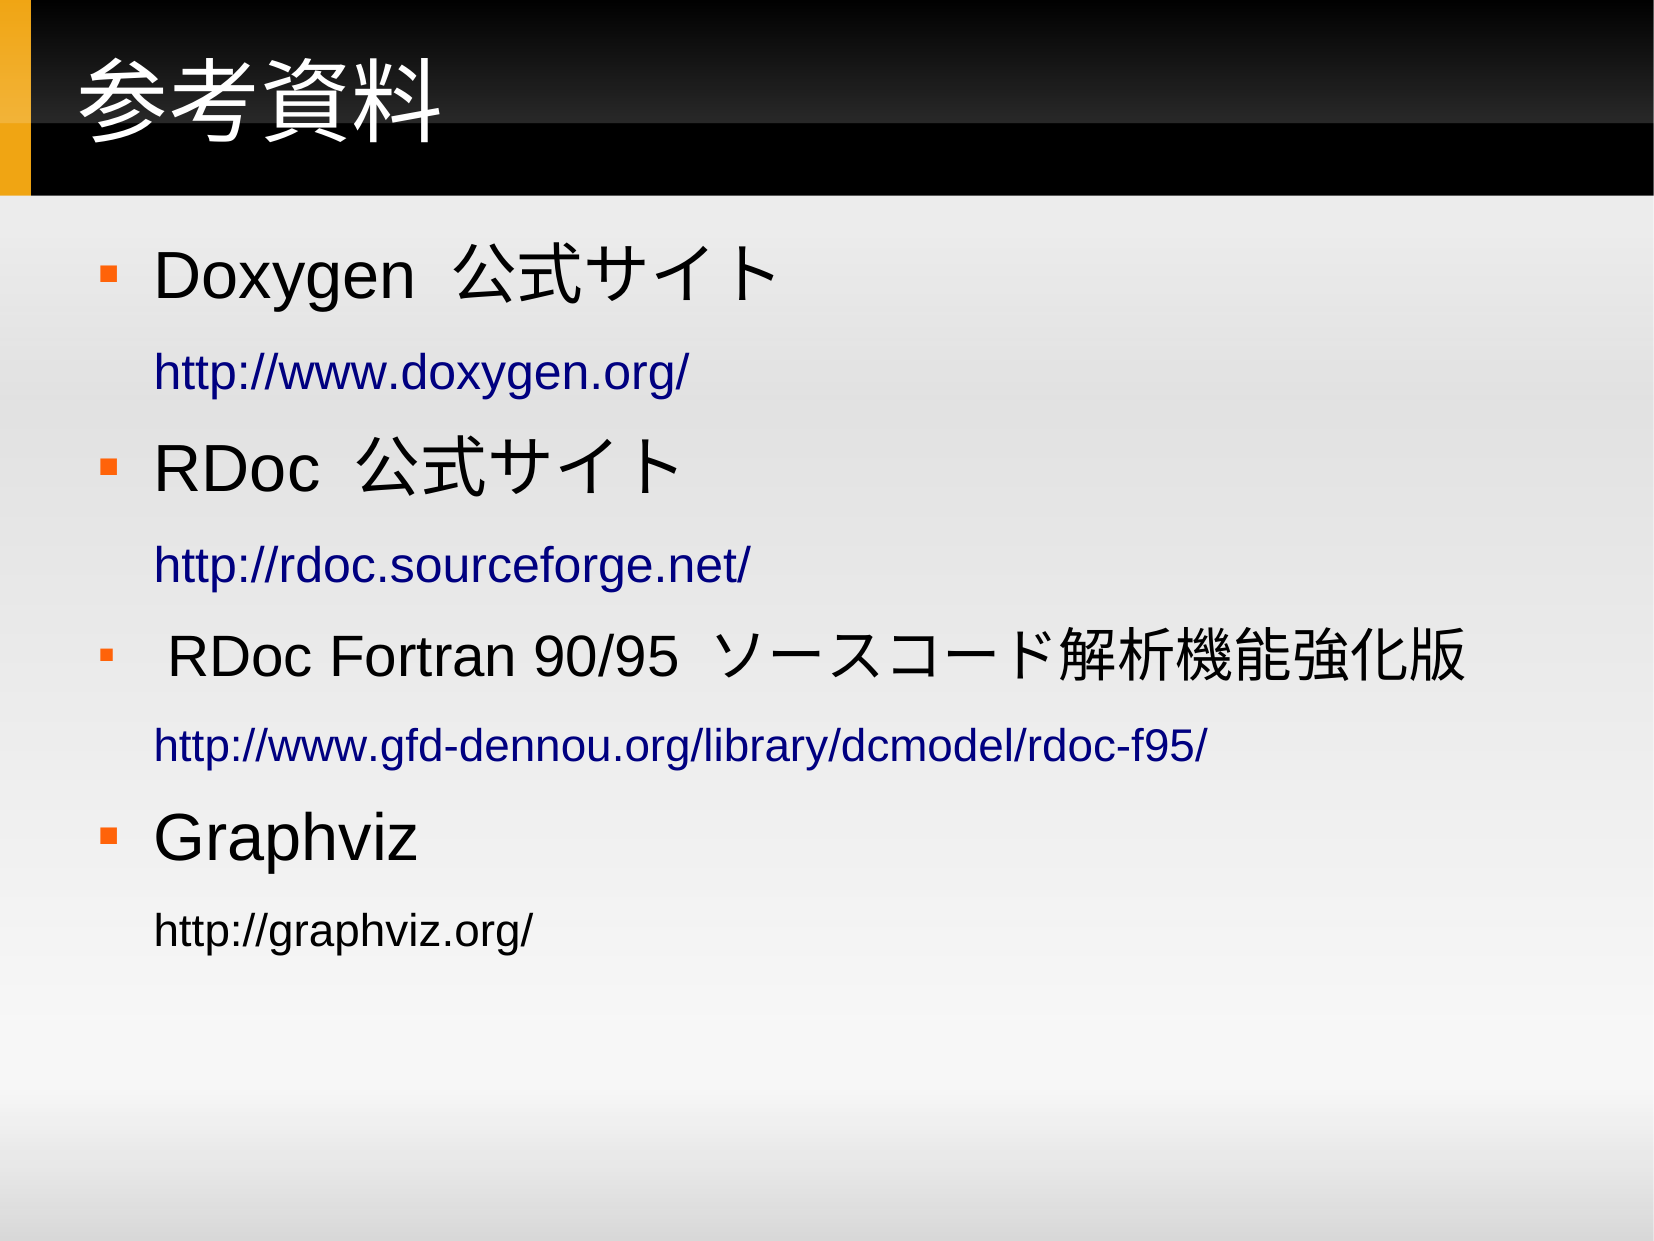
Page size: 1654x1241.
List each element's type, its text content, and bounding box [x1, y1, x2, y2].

picture [0, 0, 1654, 1241]
list Doxygen 公式サイト http://www.doxygen.org/ RDoc 公式サイト http://rdoc.sourceforge.net/ RDoc Fortran 90/95 ソースコード解析機能強化版 http://www.gfd-dennou.org/library/dcmodel/rdoc-f95/ Graphviz http://graphviz.org/ [82, 237, 1571, 1056]
title 参考資料 [76, 0, 1565, 208]
